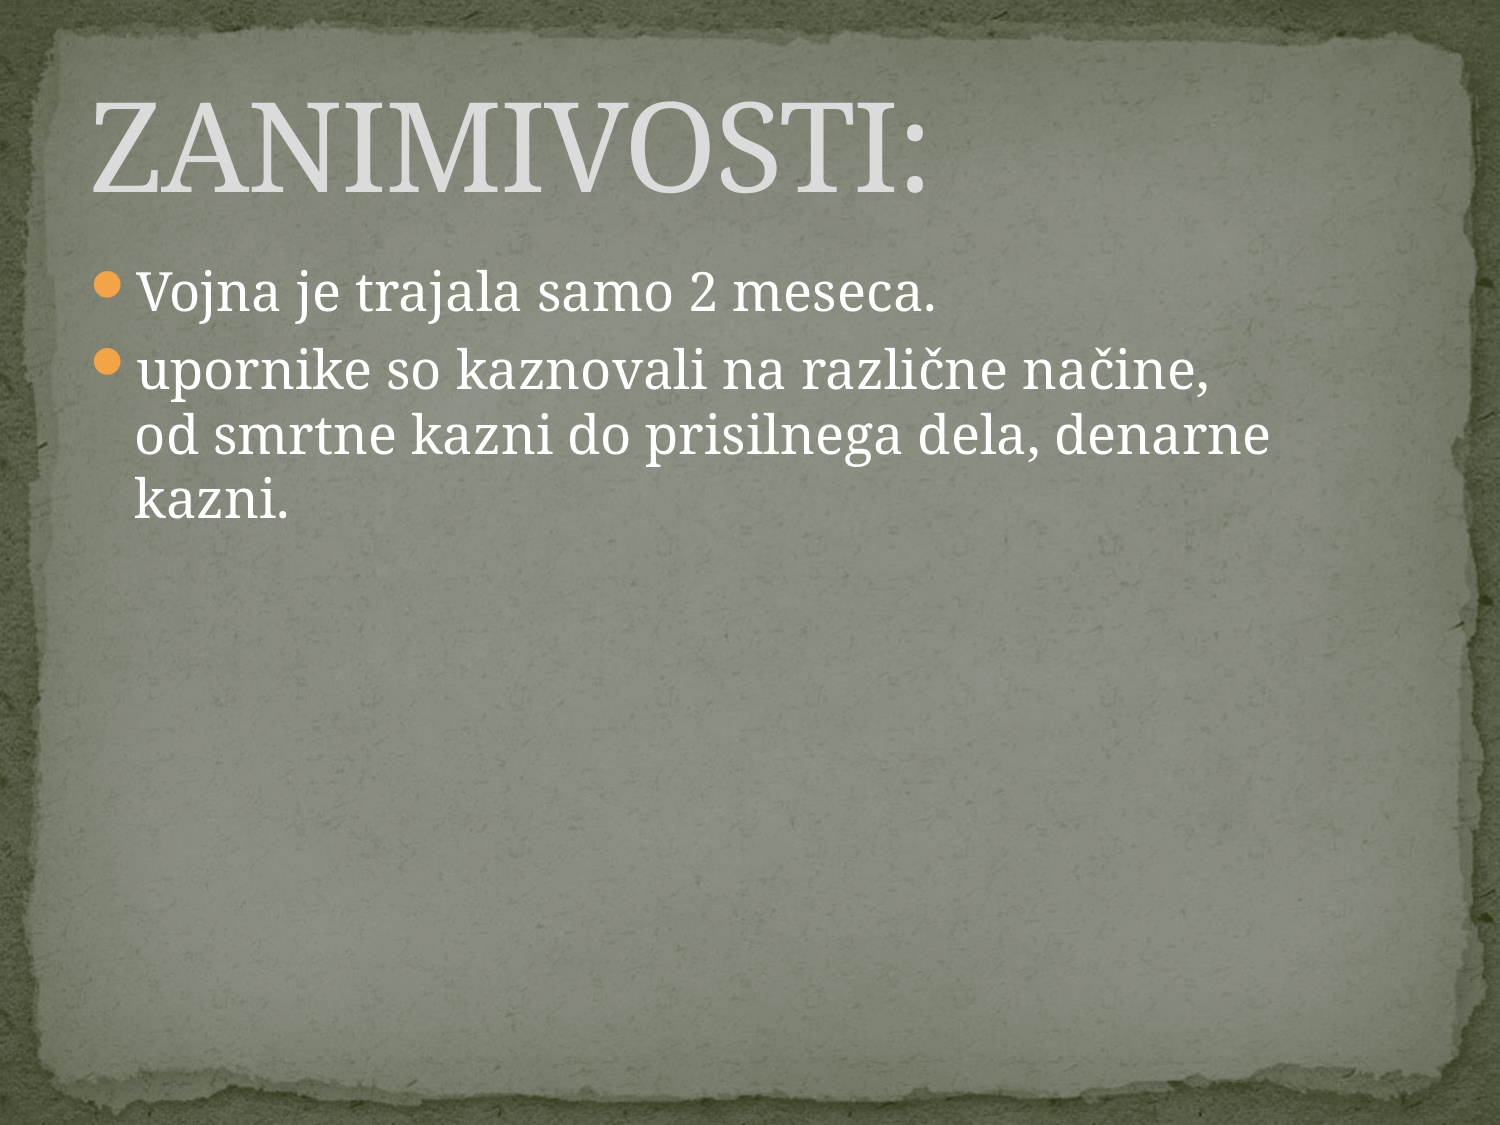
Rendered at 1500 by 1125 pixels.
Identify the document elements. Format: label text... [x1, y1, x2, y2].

picture [0, 0, 1500, 1125]
title ZANIMIVOSTI: [75, 24, 1425, 225]
list Vojna je trajala samo 2 meseca. upornike so kaznovali na različne načine, od smrtne kazni do prisilnega dela, denarne kazni. [75, 249, 1425, 1000]
